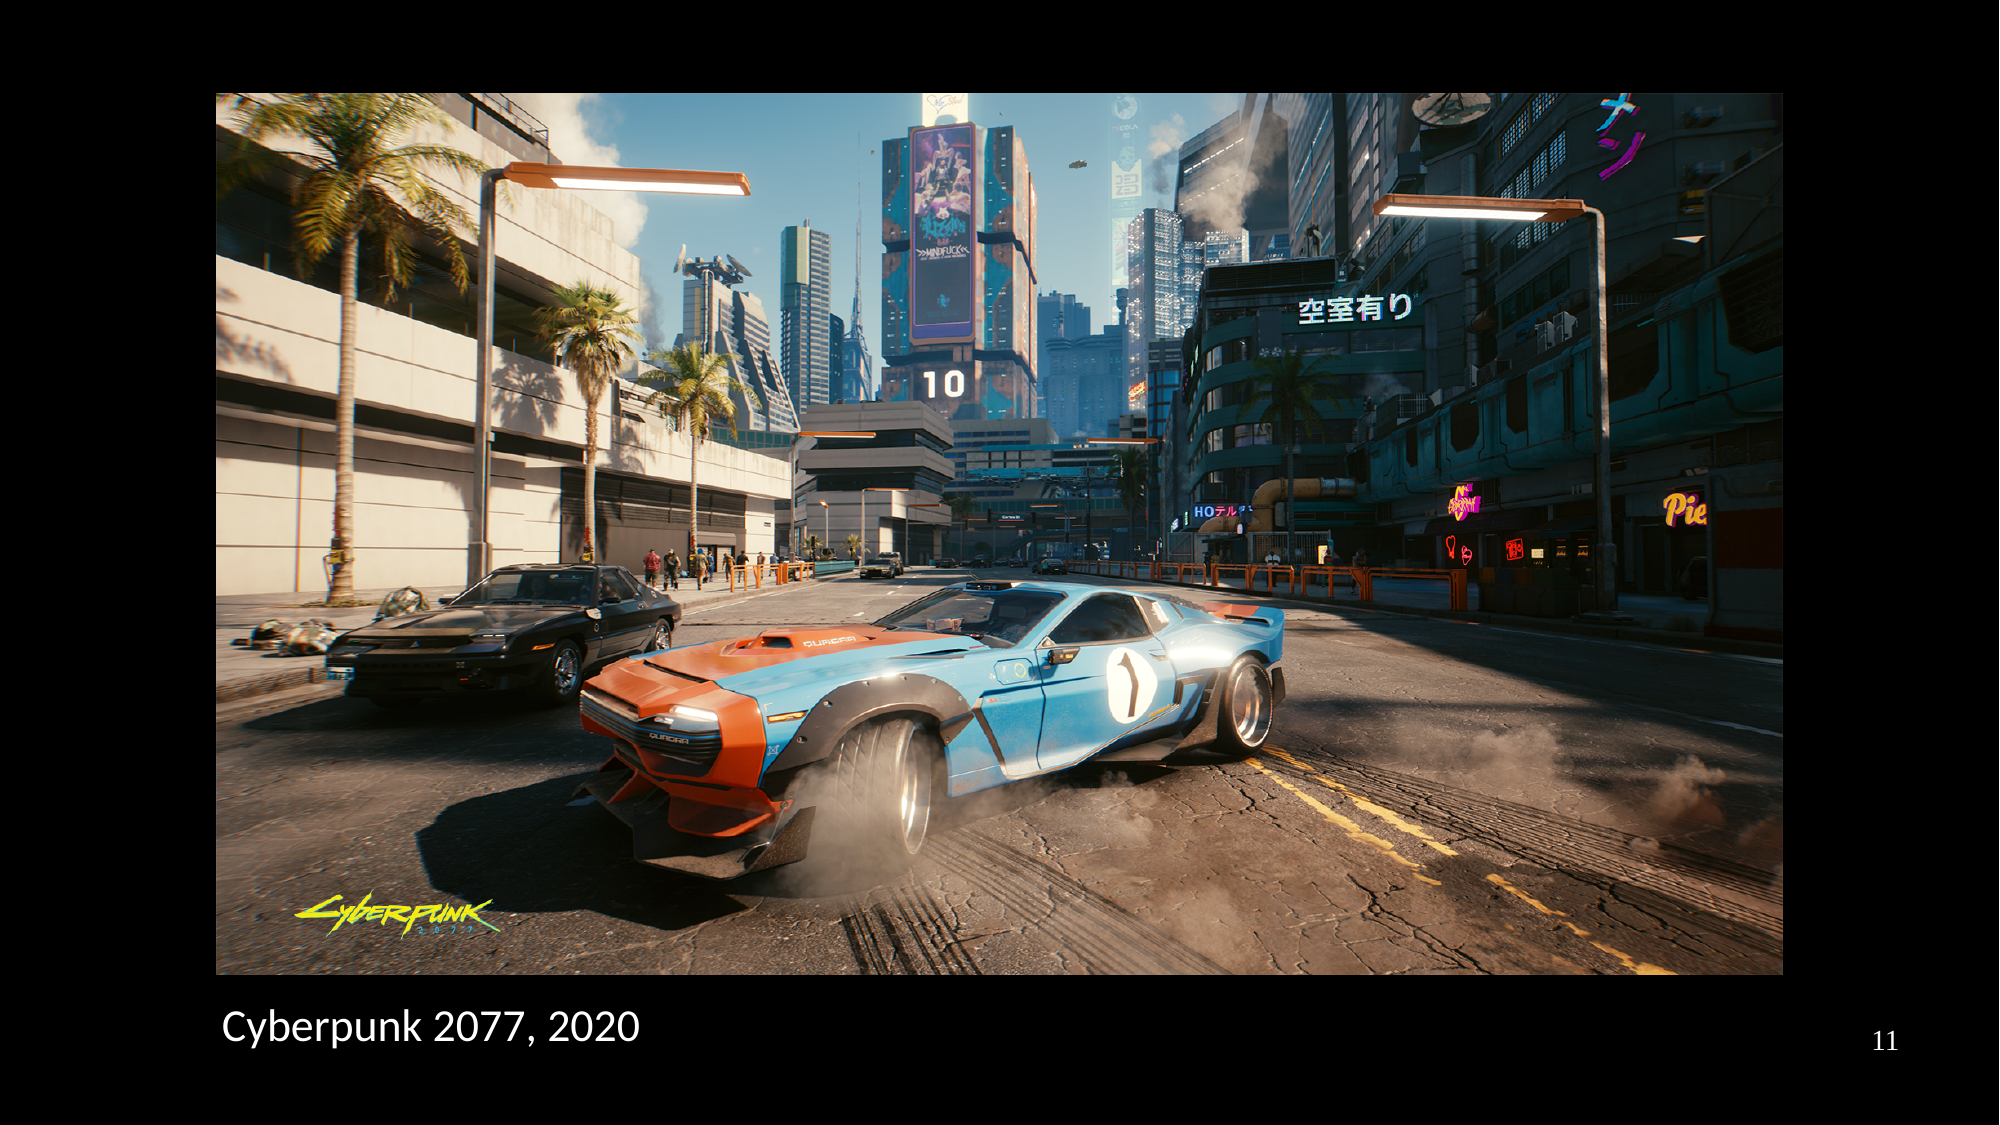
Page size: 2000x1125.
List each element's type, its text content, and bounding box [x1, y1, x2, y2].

picture [216, 93, 1783, 976]
text_box Cyberpunk 2077, 2020 [207, 987, 656, 1058]
